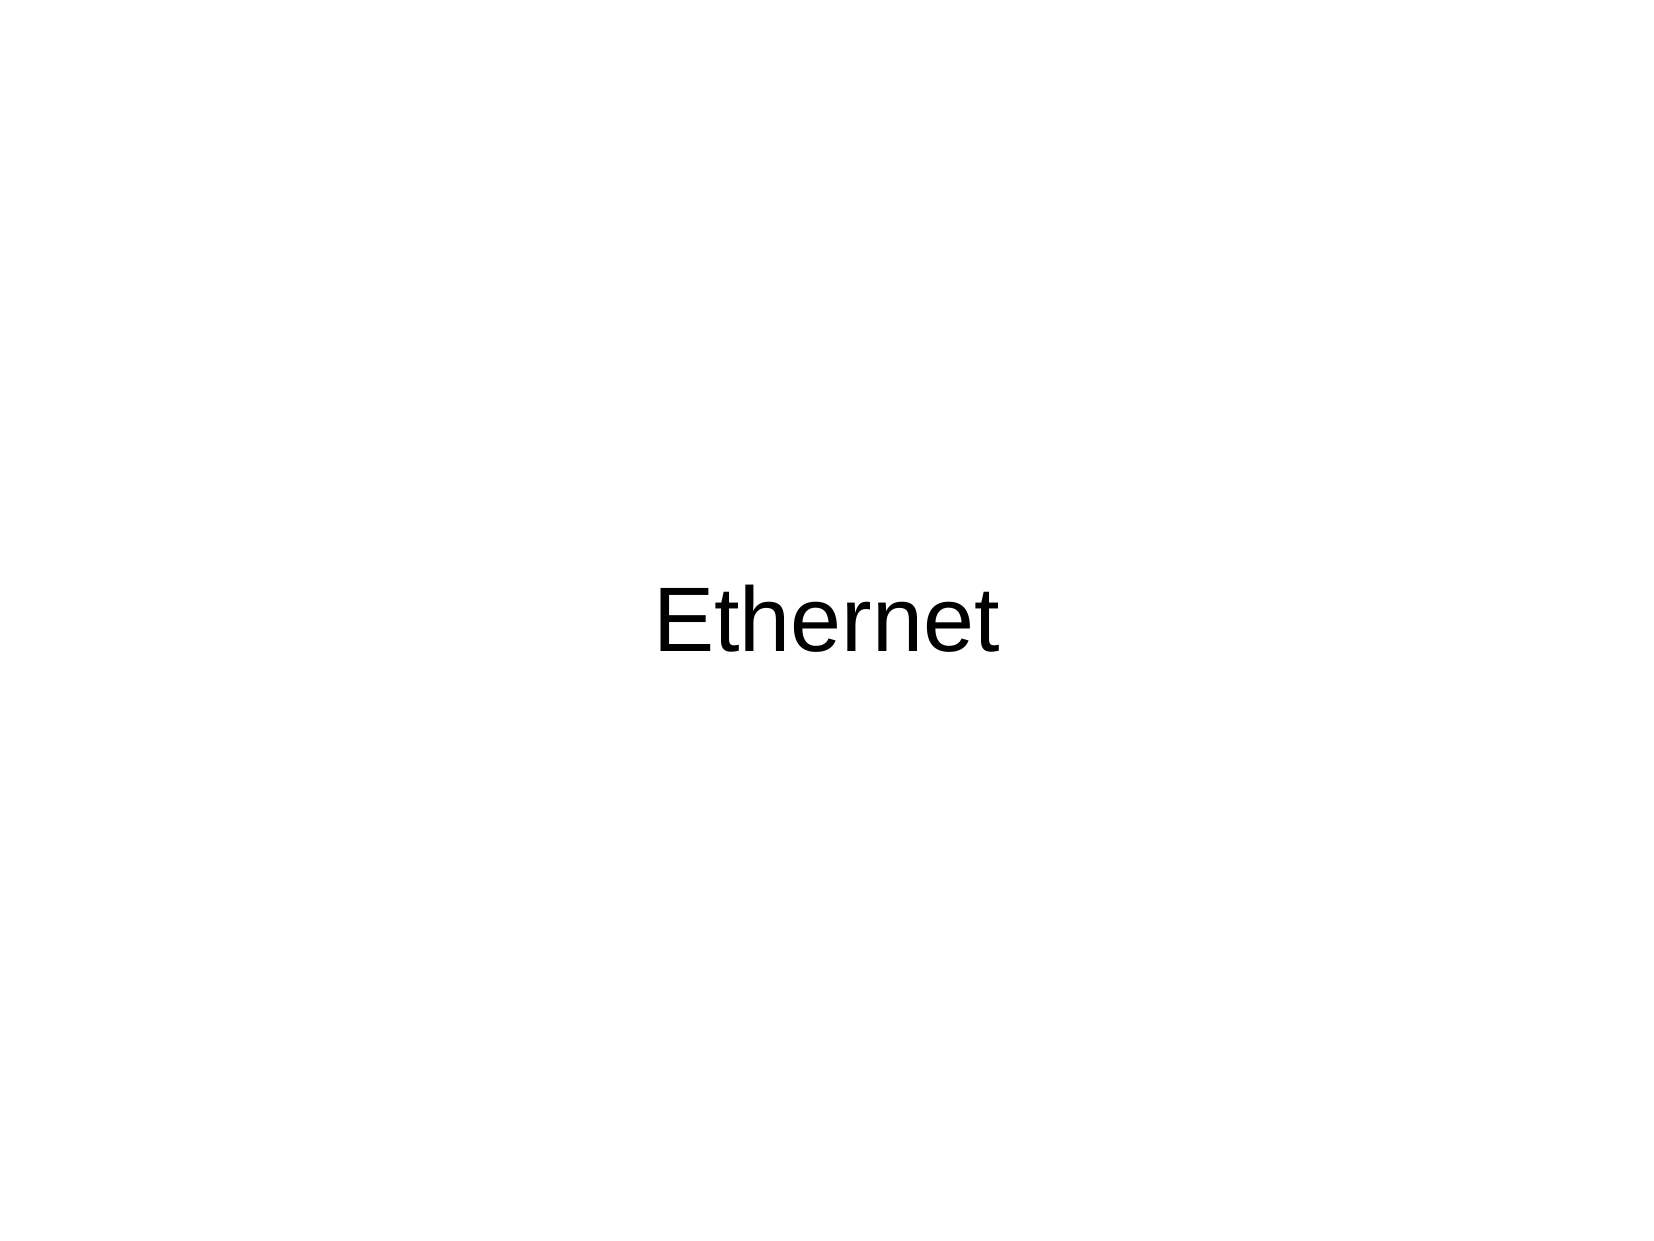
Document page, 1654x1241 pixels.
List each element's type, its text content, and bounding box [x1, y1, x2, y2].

title Ethernet [82, 523, 1571, 717]
